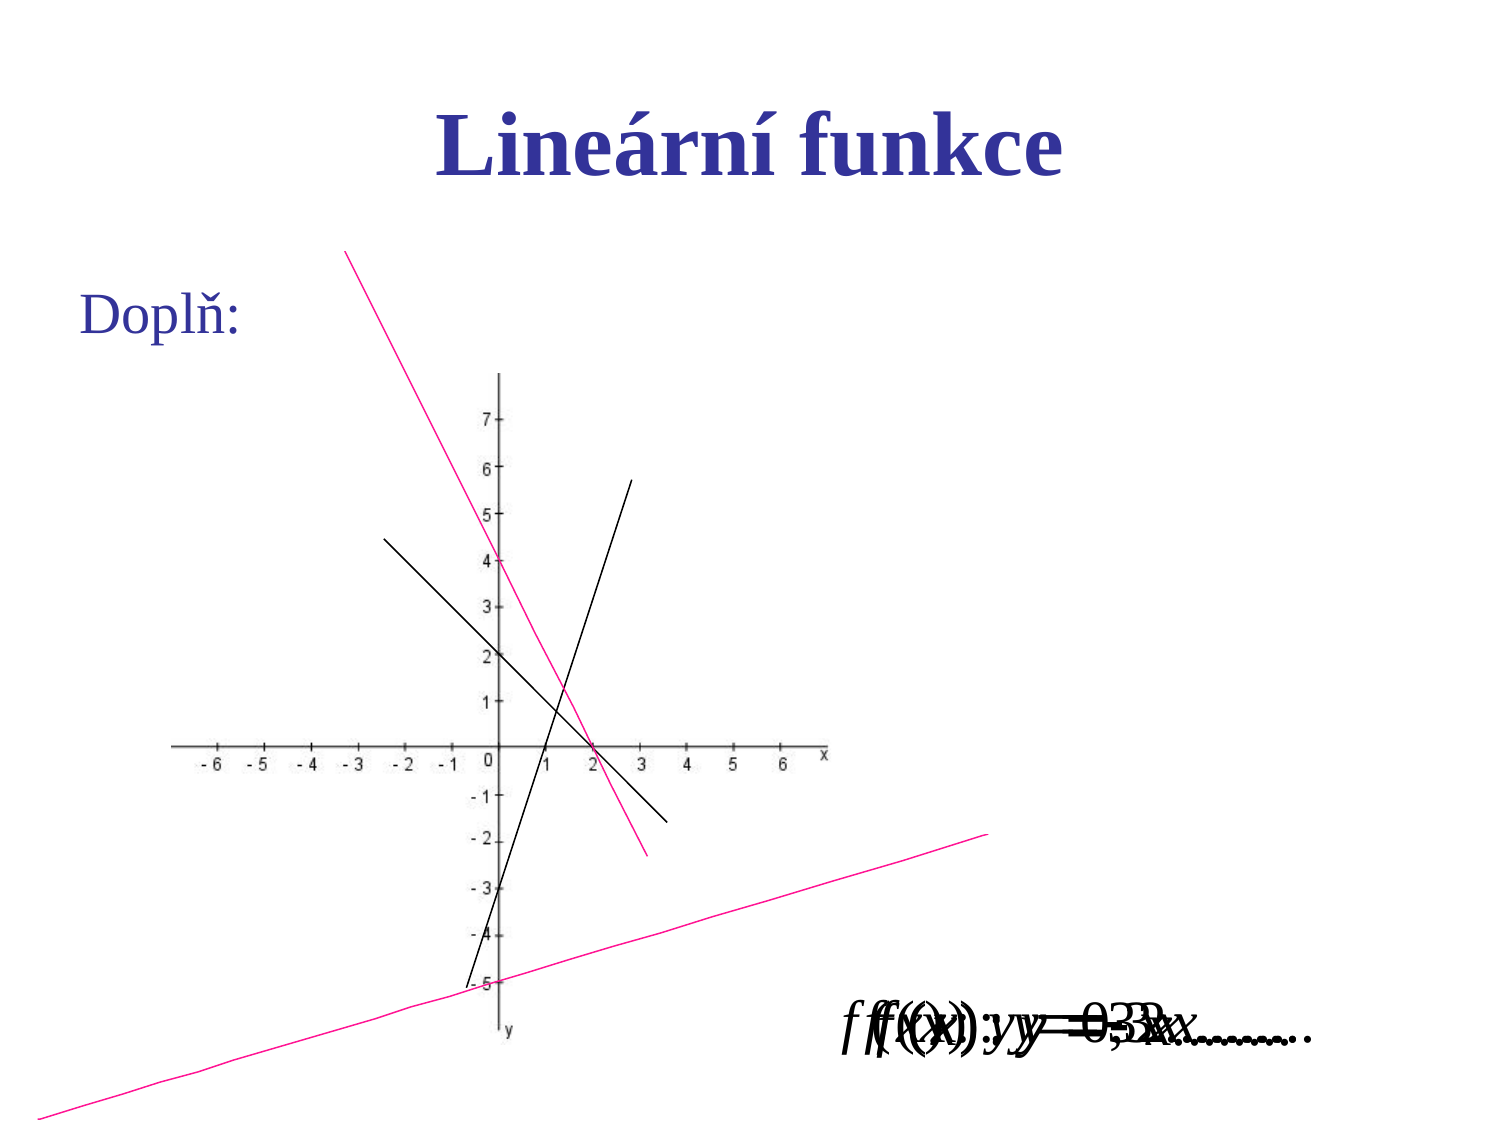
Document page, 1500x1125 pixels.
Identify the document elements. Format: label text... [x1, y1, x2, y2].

chart [820, 987, 1305, 1068]
picture [37, 251, 1500, 1125]
text_box Lineární funkce [75, 45, 1426, 233]
text_box Doplň: [64, 267, 161, 353]
